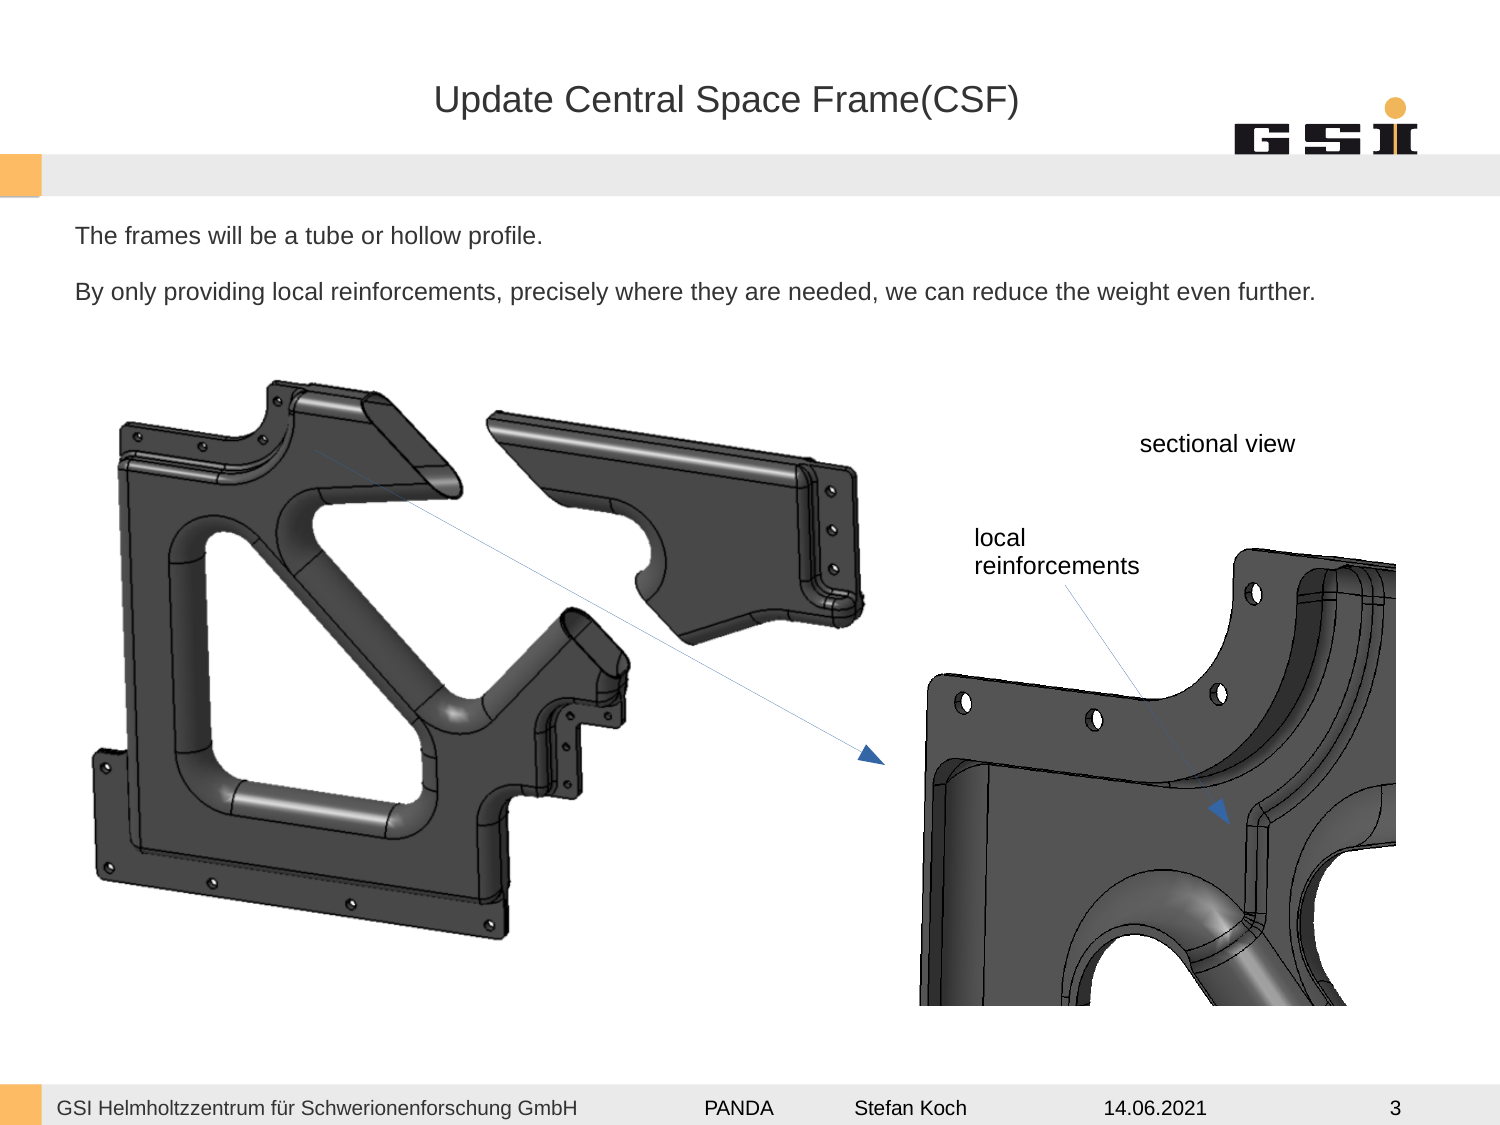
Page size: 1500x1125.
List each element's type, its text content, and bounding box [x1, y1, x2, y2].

picture [1233, 95, 1419, 154]
text_box Update Central Space Frame(CSF) [65, 67, 1105, 128]
text_box sectional view [1125, 422, 1321, 465]
text_box local reinforcements [959, 516, 1171, 616]
text_box The frames will be a tube or hollow profile. By only providing local reinforcements, precisely where they are needed, we can reduce the weight even further. [60, 214, 1417, 313]
picture [75, 378, 1396, 1006]
